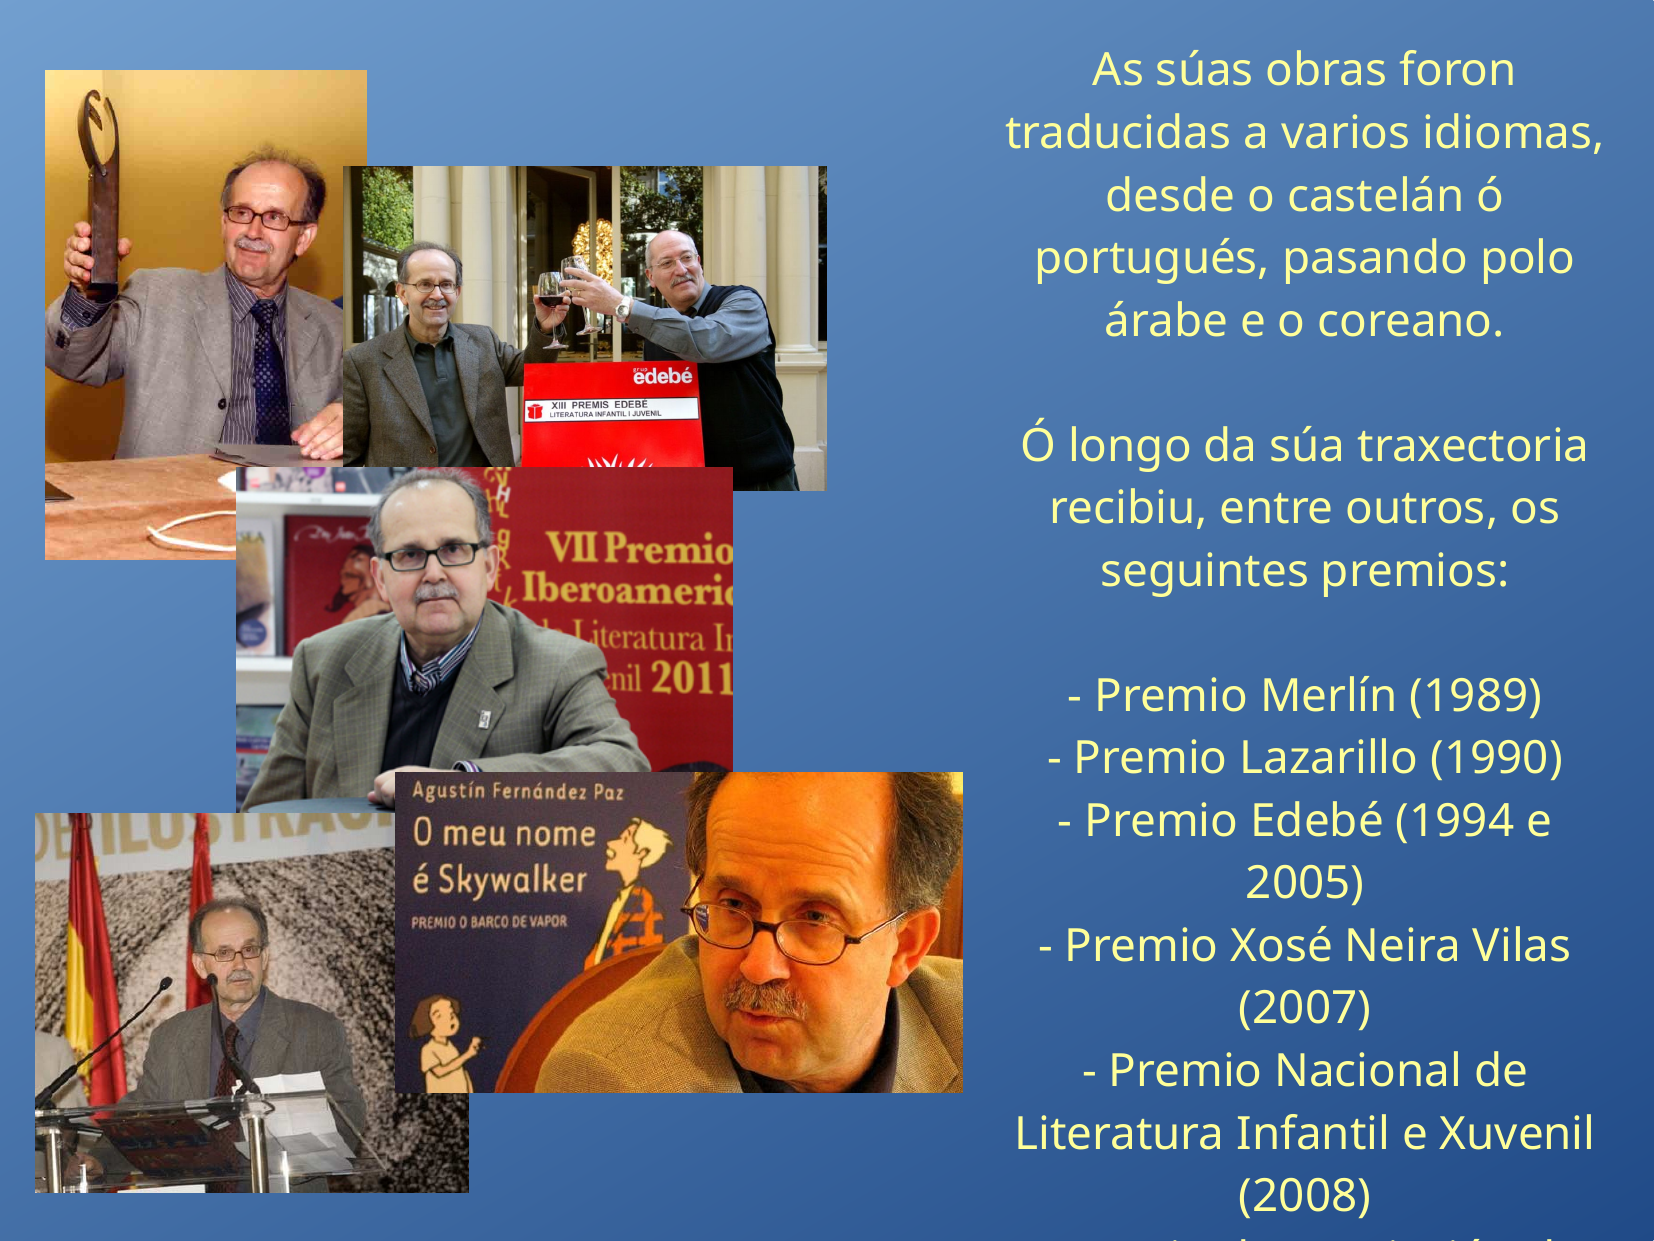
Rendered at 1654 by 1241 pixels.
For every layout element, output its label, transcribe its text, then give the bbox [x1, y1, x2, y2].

picture [35, 70, 963, 1193]
text_box As súas obras foron traducidas a varios idiomas, desde o castelán ó portugués, pasando polo árabe e o coreano. Ó longo da súa traxectoria recibiu, entre outros, os seguintes premios: - Premio Merlín (1989) - Premio Lazarillo (1990) - Premio Edebé (1994 e 2005) - Premio Xosé Neira Vilas (2007) - Premio Nacional de Literatura Infantil e Xuvenil (2008) - Premio da Asociación de Escritores en Lingua Galega (2014) [980, 29, 1630, 1210]
